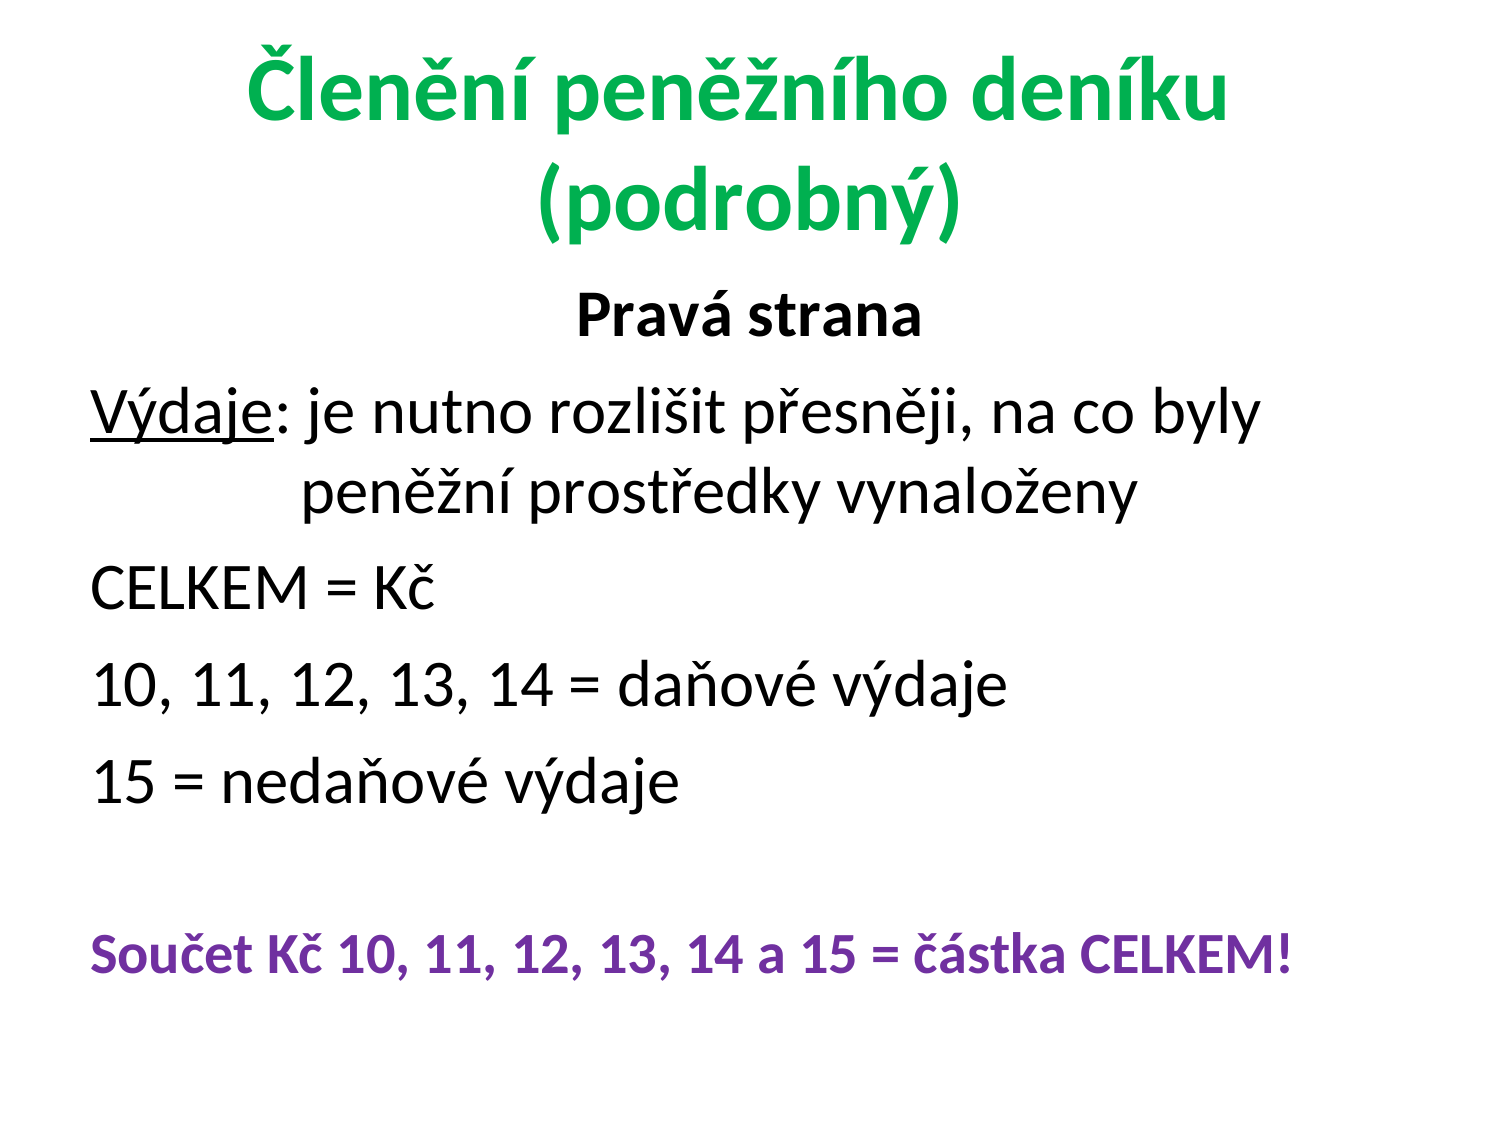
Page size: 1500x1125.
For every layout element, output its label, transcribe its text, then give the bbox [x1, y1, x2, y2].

title Členění peněžního deníku (podrobný) [75, 21, 1426, 257]
list Pravá strana Výdaje: je nutno rozlišit přesněji, na co byly peněžní prostředky vynaloženy CELKEM = Kč 10, 11, 12, 13, 14 = daňové výdaje 15 = nedaňové výdaje Součet Kč 10, 11, 12, 13, 14 a 15 = částka CELKEM! [75, 262, 1426, 1125]
